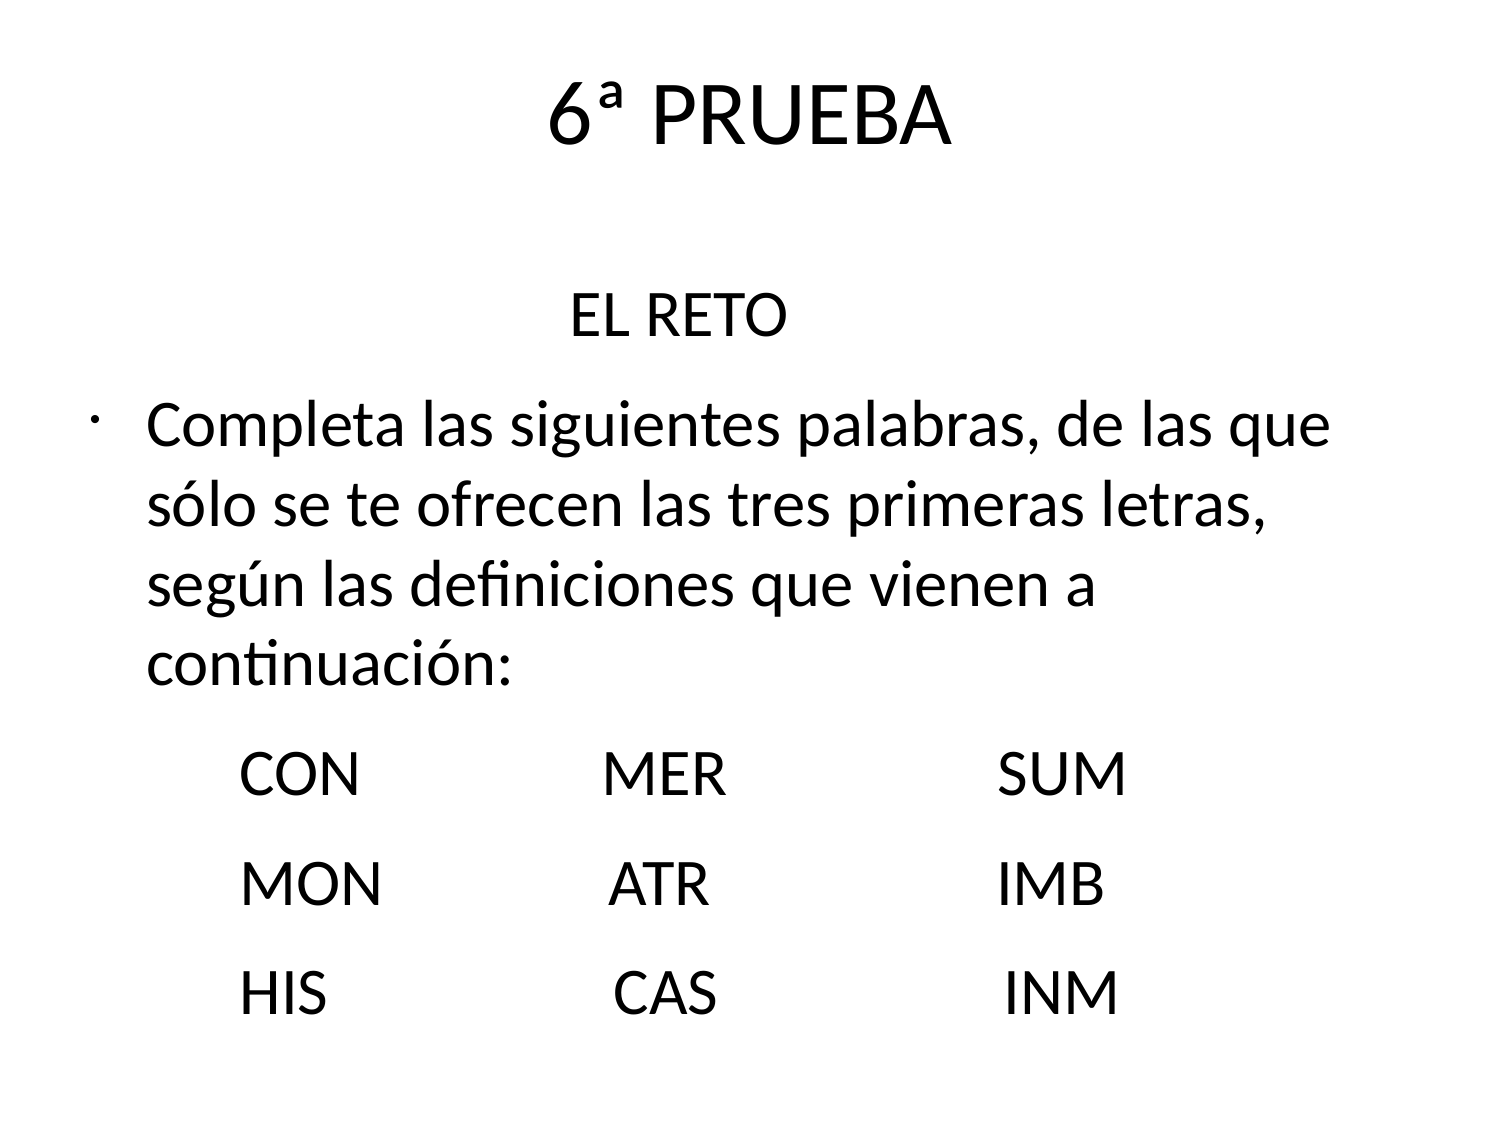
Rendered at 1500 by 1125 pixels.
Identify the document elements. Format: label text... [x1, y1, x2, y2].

list EL RETO Completa las siguientes palabras, de las que sólo se te ofrecen las tres primeras letras, según las definiciones que vienen a continuación: CON MER SUM MON ATR IMB HIS CAS INM [75, 262, 1425, 1005]
title 6ª PRUEBA [75, 45, 1425, 233]
